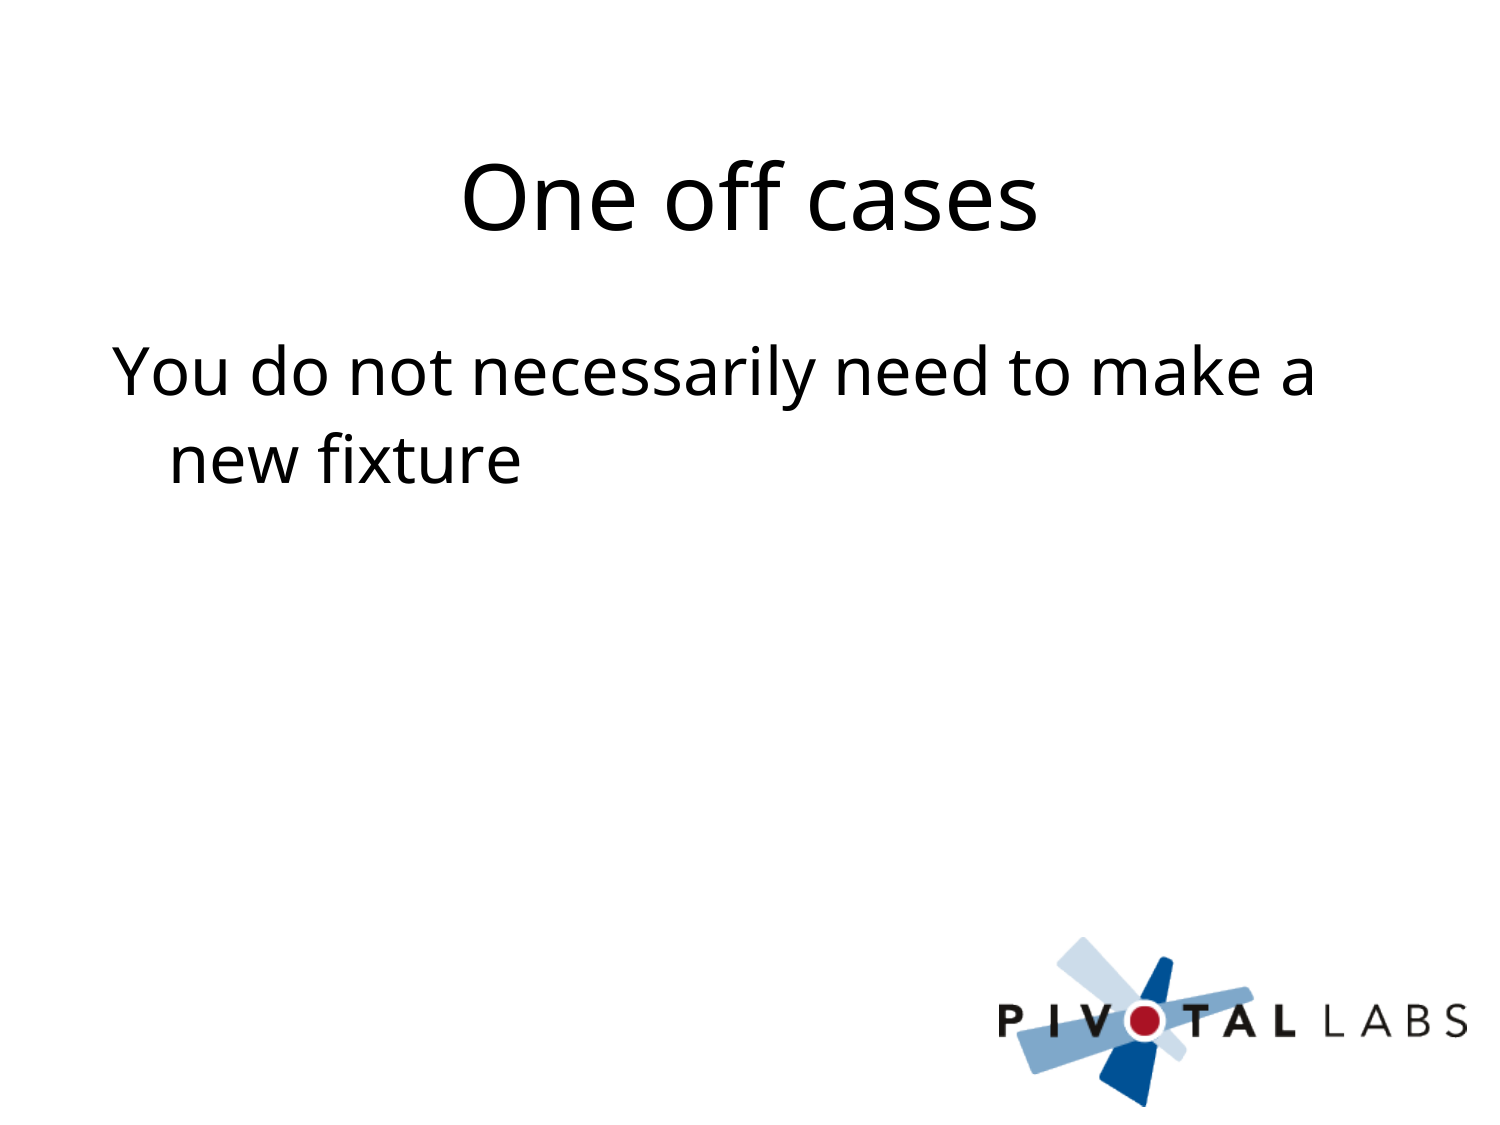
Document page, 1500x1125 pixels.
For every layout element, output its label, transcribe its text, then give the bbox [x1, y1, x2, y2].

title One off cases [112, 76, 1388, 312]
list You do not necessarily need to make a new fixture [112, 324, 1388, 1000]
picture [999, 937, 1467, 1107]
